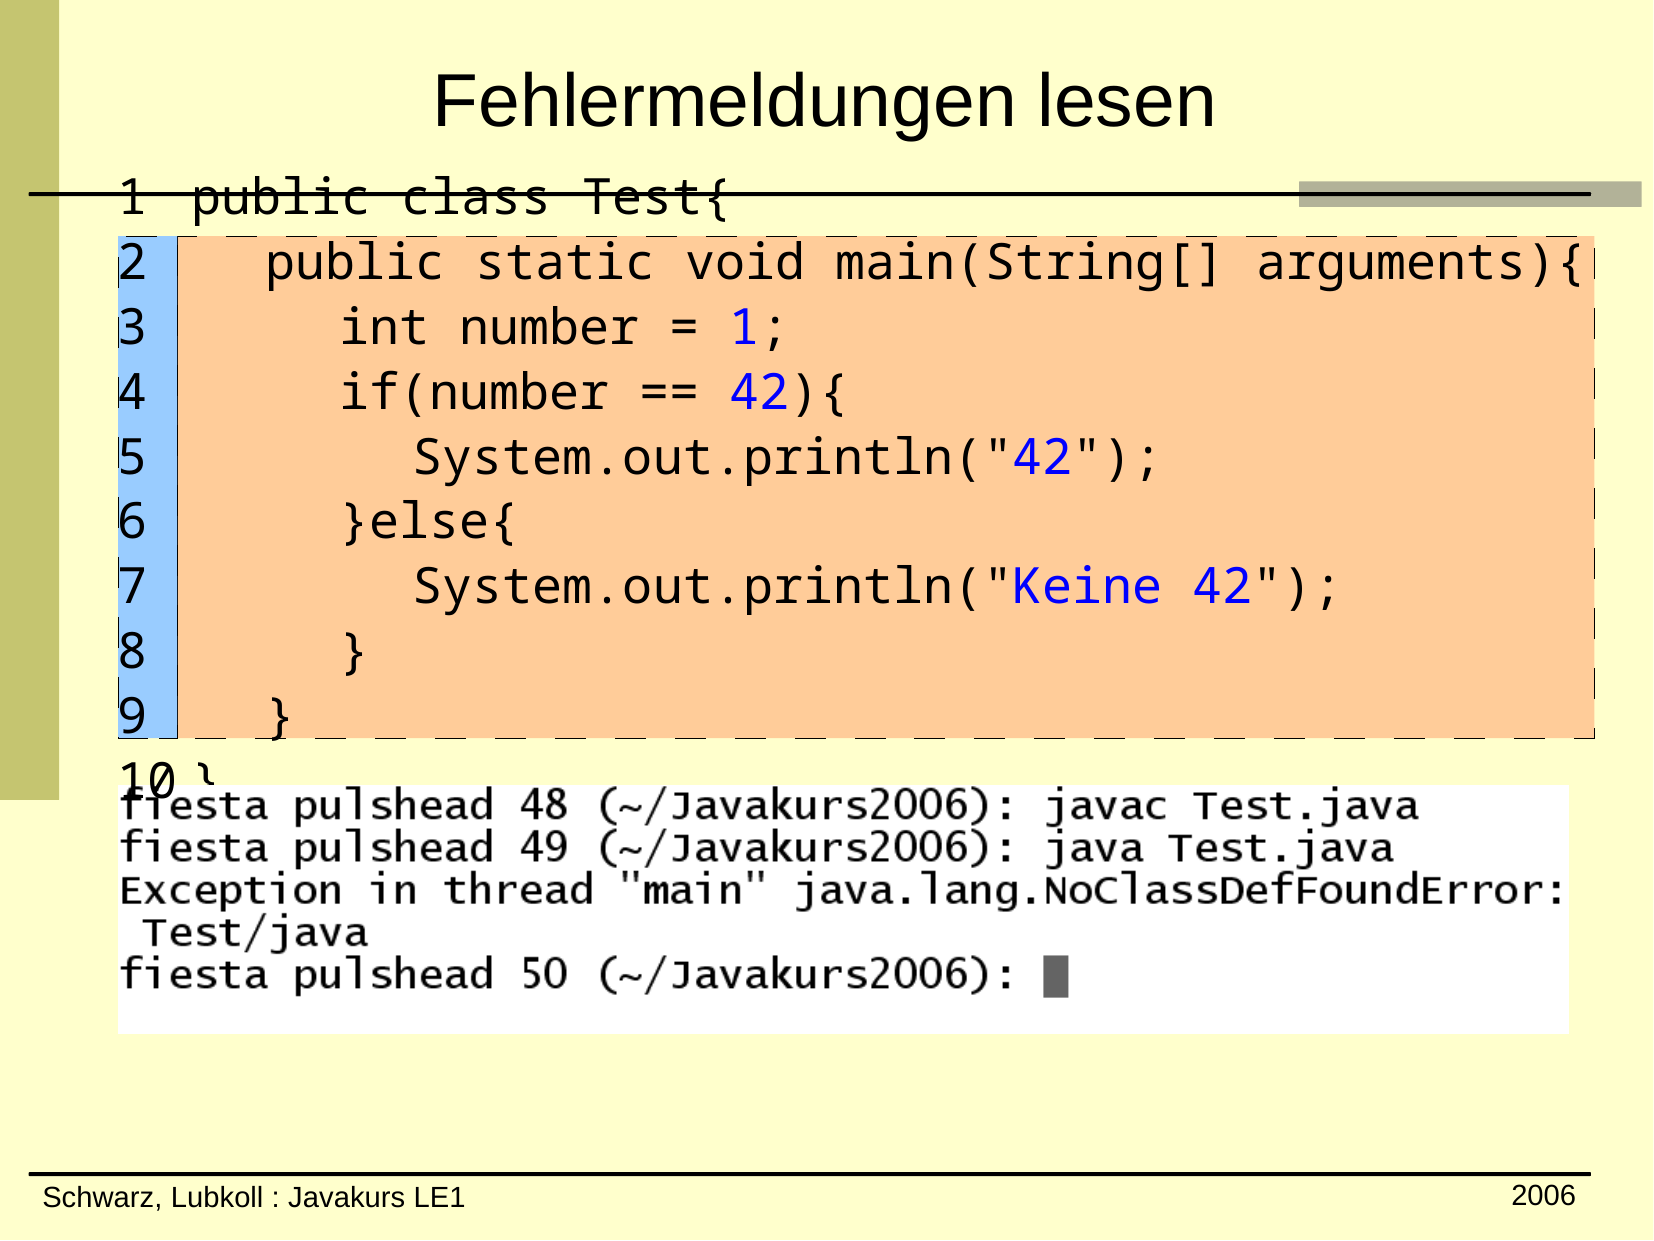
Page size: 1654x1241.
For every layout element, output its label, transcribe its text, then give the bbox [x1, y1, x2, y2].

title Fehlermeldungen lesen [119, 19, 1532, 188]
text_box 1 2 3 4 5 6 7 8 9 10 [118, 236, 178, 739]
picture [118, 785, 1569, 1034]
picture [157, 785, 170, 795]
text_box public class Test{ public static void main(String[] arguments){ int number = 1; if(number == 42){ System.out.println("42"); }else{ System.out.println("Keine 42"); } } } [178, 236, 1595, 739]
